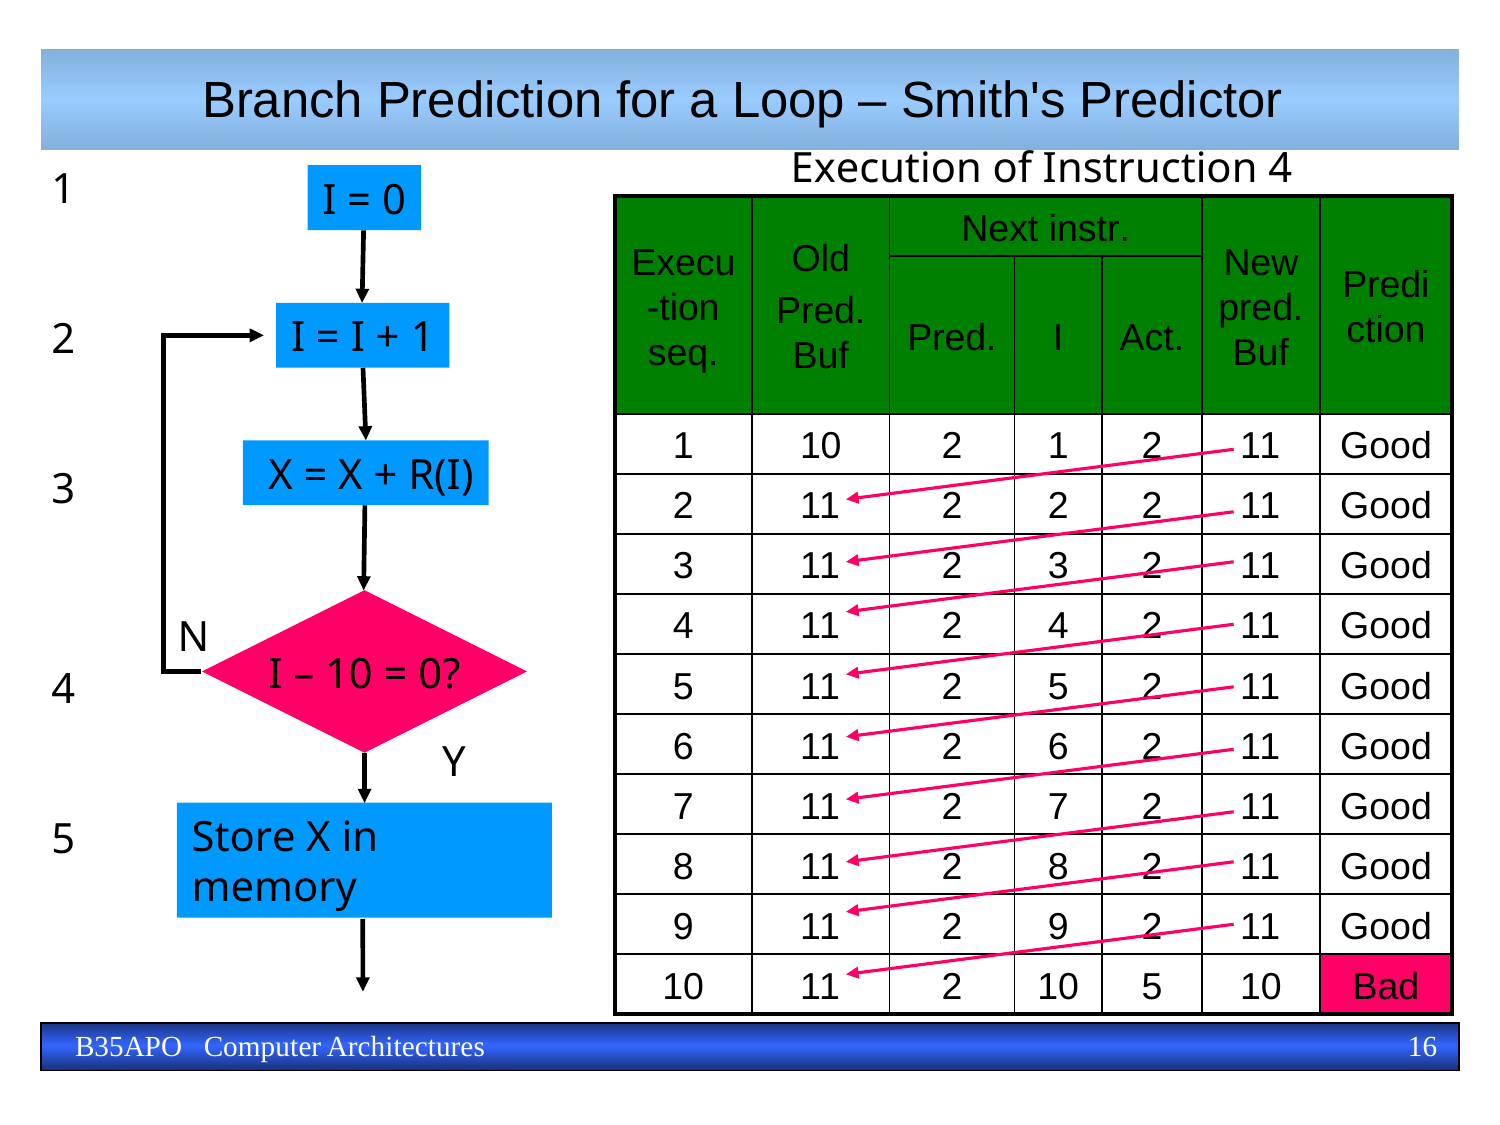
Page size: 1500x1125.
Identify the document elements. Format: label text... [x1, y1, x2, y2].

table_cell 2 [1103, 518, 1201, 533]
table_cell 2 [1103, 868, 1201, 893]
table_cell 2 [890, 655, 975, 666]
table_cell 11 [1203, 835, 1319, 893]
text_box I = I + 1 [276, 302, 450, 368]
table_cell 10 [1015, 955, 1101, 1012]
table_cell 11 [1203, 715, 1319, 773]
table_cell Act. [1103, 257, 1201, 413]
table_cell 5 [617, 655, 751, 713]
table_cell 9 [1015, 895, 1101, 950]
table_cell 2 [890, 842, 1014, 893]
table_cell 3 [1015, 535, 1101, 588]
table_cell 9 [617, 895, 751, 953]
table_cell Good [1321, 415, 1450, 473]
table_header New pred.Buf [1203, 198, 1319, 413]
table_cell 11 [753, 535, 889, 593]
table_cell 1 [1015, 415, 1101, 473]
table_cell 2 [1103, 756, 1201, 773]
table_cell 11 [753, 895, 889, 953]
table_cell 2 [1103, 931, 1201, 953]
table_cell 11 [1203, 895, 1319, 953]
text_box Execution of Instruction 4 [775, 133, 1308, 199]
table_cell 2 [890, 535, 1014, 554]
table_cell Good [1321, 835, 1450, 893]
table_cell 2 [1103, 595, 1201, 639]
table_header Next instr. [890, 199, 1201, 255]
table_cell 4 [1032, 644, 1101, 653]
table_cell 2 [890, 955, 1014, 1012]
table_cell 2 [890, 480, 1014, 533]
table_cell 2 [890, 780, 1014, 833]
table_cell 2 [890, 955, 975, 966]
table_cell Pred. [890, 257, 1014, 413]
table_cell 11 [1203, 775, 1319, 833]
table_cell 11 [1203, 595, 1319, 653]
table_cell 8 [1015, 881, 1101, 893]
table_cell Good [1321, 475, 1450, 533]
table_cell 2 [1103, 568, 1201, 593]
table_cell 2 [890, 717, 1014, 773]
text_box Y [427, 727, 481, 793]
table_cell 2 [1103, 693, 1201, 713]
table_header Old Pred.Buf [753, 198, 889, 413]
table_cell 2 [1103, 818, 1201, 833]
table_cell 6 [1015, 715, 1101, 773]
table_cell 5 [1103, 955, 1201, 1012]
table_cell 2 [1103, 655, 1201, 701]
table_cell Good [1321, 715, 1450, 773]
table_cell 2 [1103, 895, 1201, 939]
table_cell 5 [1015, 655, 1101, 713]
table_cell Good [1321, 655, 1450, 713]
table_cell 2 [890, 895, 956, 904]
table_cell Good [1321, 535, 1450, 593]
table_cell 3 [617, 535, 751, 593]
table_cell 2 [890, 542, 1014, 593]
text_box X = X + R(I) [242, 440, 489, 506]
table_cell 2 [1103, 475, 1201, 526]
text_box N [162, 602, 225, 668]
text_box 1 2 3 4 5 [36, 154, 91, 870]
table_cell 11 [753, 775, 889, 833]
table_cell 3 [1015, 581, 1101, 593]
table_cell 2 [890, 655, 1014, 713]
table_cell 11 [753, 475, 889, 533]
table_cell 7 [617, 775, 751, 833]
table_cell 4 [617, 595, 751, 653]
table_cell 2 [890, 715, 995, 729]
table_cell 9 [1032, 944, 1101, 953]
table_cell 8 [1015, 835, 1101, 888]
table_cell 1 [617, 415, 751, 473]
table_cell 2 [890, 595, 956, 604]
table_cell 2 [1103, 715, 1201, 764]
table_cell 2 [1015, 475, 1101, 533]
table_cell 10 [1203, 955, 1319, 1012]
table_cell 2 [890, 415, 1014, 473]
table_cell 11 [753, 655, 889, 713]
table_cell 11 [1203, 415, 1319, 473]
table_cell Bad [1321, 955, 1450, 1012]
table_cell 2 [1103, 775, 1201, 826]
table_cell 7 [1015, 775, 1101, 833]
text_box Store X in memory [176, 802, 552, 918]
table_cell 1 [1070, 469, 1101, 473]
table_cell I [1015, 257, 1101, 413]
table_cell Good [1321, 775, 1450, 833]
table_cell 2 [1103, 456, 1201, 473]
table_cell 2 [890, 835, 1014, 854]
table_cell 11 [753, 595, 889, 653]
table_cell 6 [617, 715, 751, 773]
table_cell 2 [1103, 631, 1201, 653]
table_cell 10 [753, 415, 889, 473]
table_cell 11 [753, 835, 889, 893]
table_header Prediction [1321, 198, 1450, 413]
table_cell 6 [1070, 769, 1101, 773]
text_box I = 0 [307, 165, 422, 231]
table_cell 10 [617, 955, 751, 1012]
table_cell 2 [890, 775, 1014, 791]
table_cell 11 [753, 715, 889, 773]
table_cell 11 [1203, 475, 1319, 533]
table_cell 8 [617, 835, 751, 893]
text_box I – 10 = 0? [202, 590, 528, 752]
table_cell 11 [1203, 655, 1319, 713]
table_cell 2 [890, 595, 1014, 653]
table_cell 11 [1203, 535, 1319, 593]
table_cell Good [1321, 895, 1450, 953]
table_header Execu-tion seq. [617, 198, 751, 413]
table_cell 2 [1103, 535, 1201, 576]
table_cell 2 [1103, 835, 1201, 876]
table_cell 2 [1103, 415, 1201, 464]
table_cell 4 [1015, 595, 1101, 650]
title Branch Prediction for a Loop – Smith's Predictor [41, 49, 1459, 150]
table_cell 2 [890, 895, 1014, 953]
table_cell 2 [890, 475, 1014, 491]
table_cell 2 [617, 475, 751, 533]
table_cell 5 [1051, 706, 1101, 713]
table_cell Good [1321, 595, 1450, 653]
table_cell 11 [753, 955, 889, 1012]
